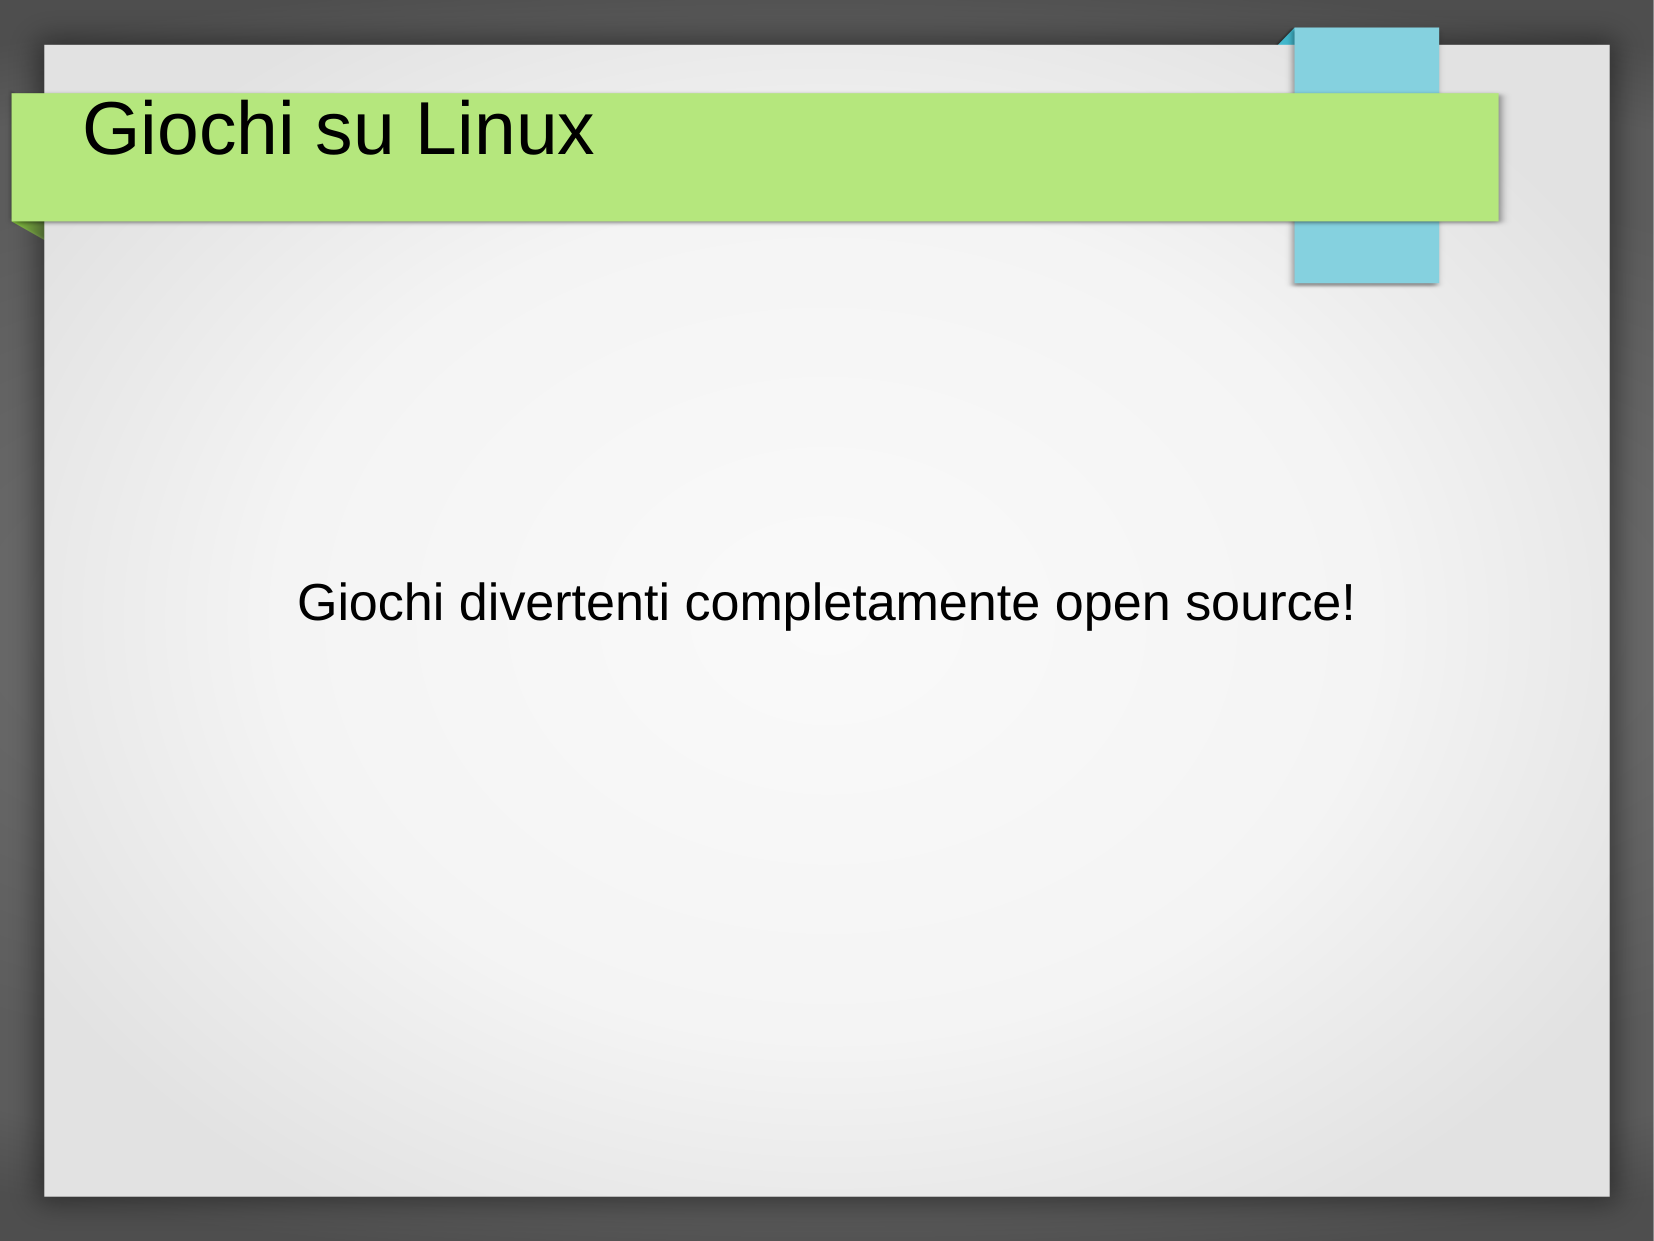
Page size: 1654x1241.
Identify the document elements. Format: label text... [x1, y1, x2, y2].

picture [0, 0, 1654, 1241]
subtitle Giochi divertenti completamente open source! [82, 295, 1571, 1015]
title Giochi su Linux [82, 44, 1264, 213]
